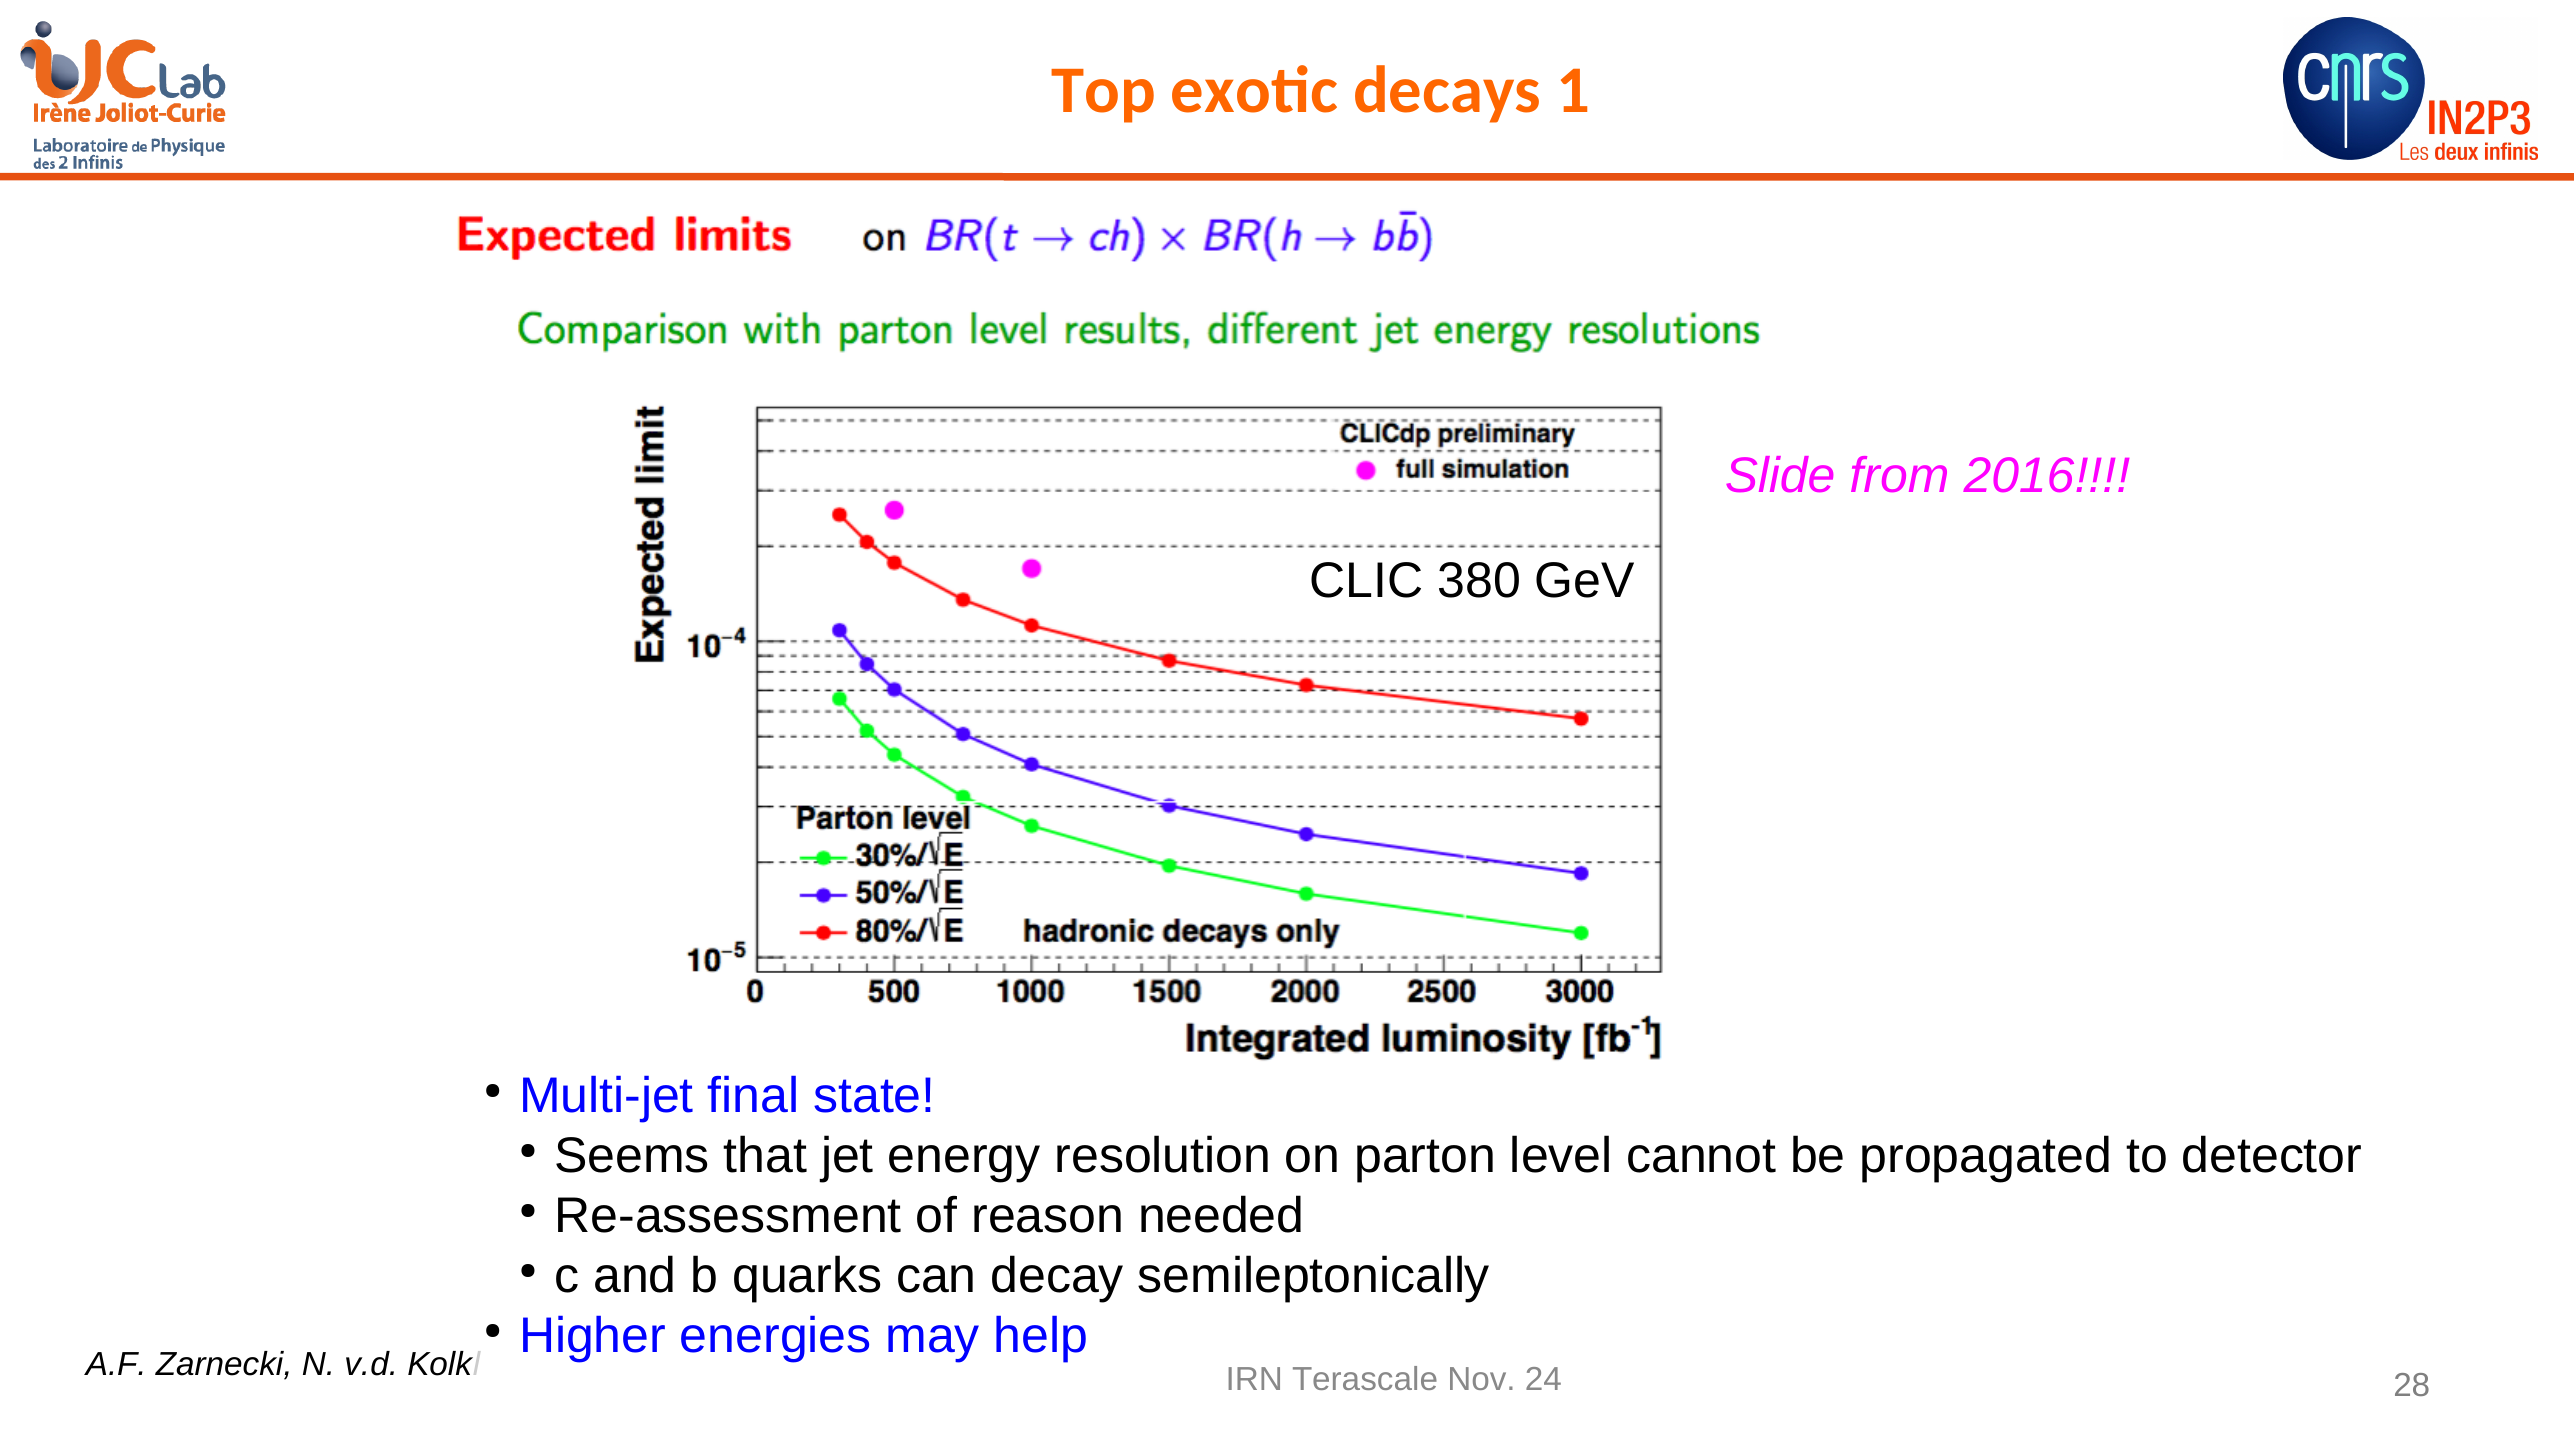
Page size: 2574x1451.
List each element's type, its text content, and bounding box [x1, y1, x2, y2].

text_box A.F. Zarnecki, N. v.d. Kolkl [71, 1335, 496, 1390]
text_box Slide from 2016!!!! [1710, 435, 2146, 510]
picture [418, 192, 1861, 1123]
text_box Multi-jet final state! Seems that jet energy resolution on parton level cannot be propagated to detector Re-assessment of reason needed c and b quarks can decay semileptonically Higher energies may help [468, 1055, 2380, 1371]
title Top exotic decays 1 [226, 9, 2415, 162]
picture [4, 6, 241, 184]
picture [2415, 17, 2538, 160]
text_box CLIC 380 GeV [1295, 540, 1651, 616]
